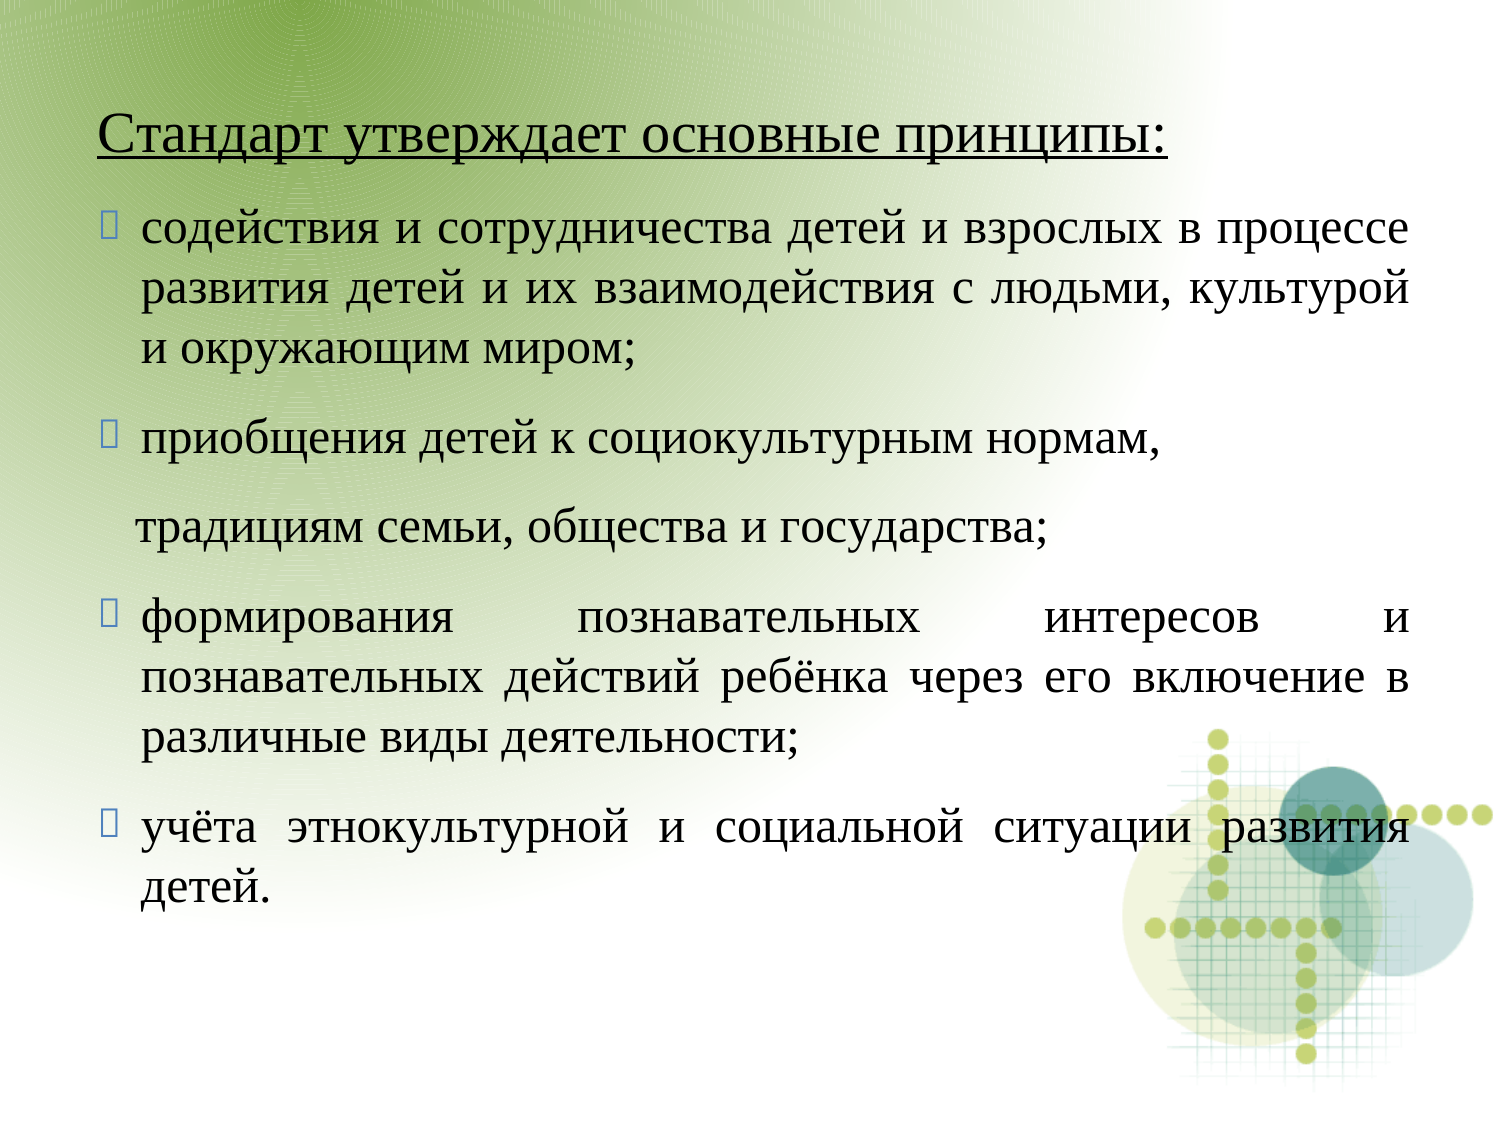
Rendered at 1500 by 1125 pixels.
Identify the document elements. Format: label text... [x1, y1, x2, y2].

list Стандарт утверждает основные принципы: содействия и сотрудничества детей и взрослых в процессе развития детей и их взаимодействия с людьми, культурой и окружающим миром; приобщения детей к социокультурным нормам, традициям семьи, общества и государства; формирования познавательных интересов и познавательных действий ребёнка через его включение в различные виды деятельности; учёта этнокультурной и социальной ситуации развития детей. [82, 86, 1425, 1004]
picture [1110, 718, 1500, 1098]
